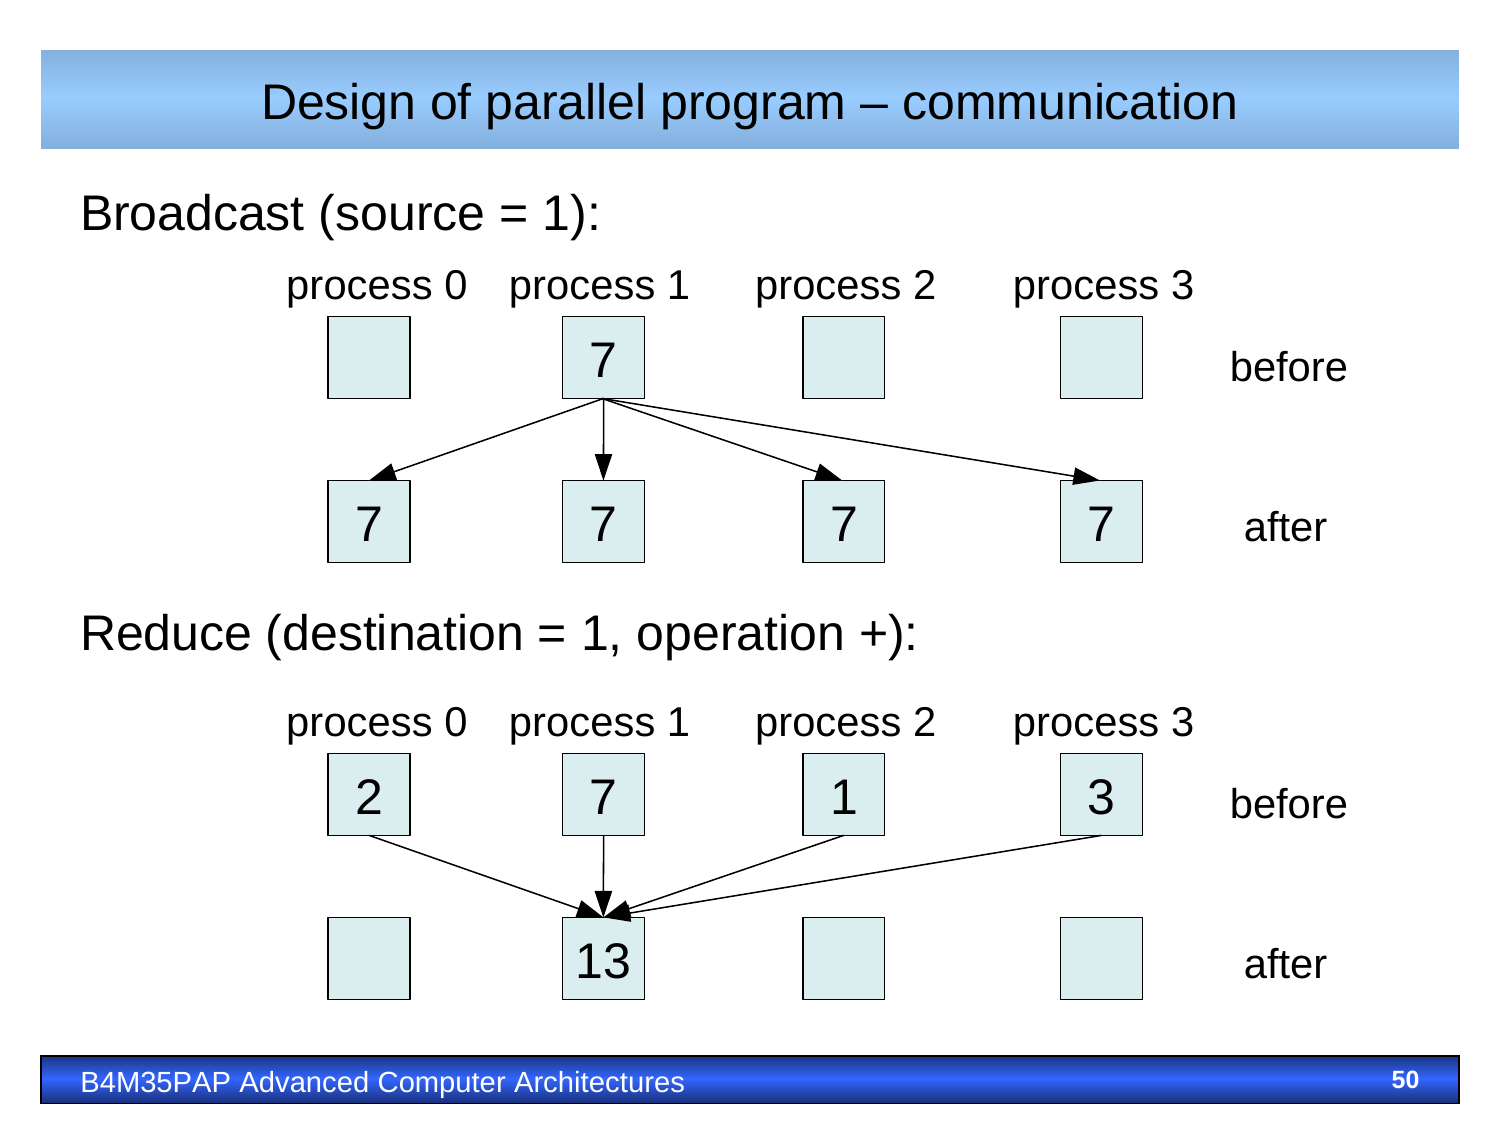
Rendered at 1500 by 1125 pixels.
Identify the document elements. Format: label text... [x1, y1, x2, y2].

text_box 1 [802, 753, 885, 836]
text_box process 0 [271, 687, 483, 753]
text_box 7 [562, 480, 645, 563]
text_box process 2 [740, 250, 952, 316]
text_box [1060, 917, 1143, 1000]
text_box [328, 316, 411, 399]
text_box 7 [802, 480, 885, 563]
text_box process 3 [998, 687, 1210, 753]
text_box process 0 [271, 250, 483, 316]
title Design of parallel program – communication [41, 50, 1459, 149]
text_box after [1229, 492, 1343, 558]
text_box 7 [328, 480, 411, 563]
text_box [369, 398, 1100, 481]
text_box after [1229, 929, 1343, 995]
text_box process 1 [494, 250, 706, 316]
list Broadcast (source = 1): Reduce (destination = 1, operation +): [64, 172, 1436, 1000]
text_box process 3 [998, 250, 1210, 316]
text_box 3 [1060, 753, 1143, 836]
text_box 7 [562, 753, 645, 836]
text_box 7 [562, 316, 645, 399]
text_box [328, 917, 411, 1000]
text_box 7 [1060, 480, 1143, 563]
text_box [369, 835, 603, 918]
text_box [802, 316, 885, 399]
text_box [802, 917, 885, 1000]
text_box [1060, 316, 1143, 399]
text_box before [1214, 769, 1363, 835]
text_box process 1 [494, 687, 706, 753]
text_box 2 [328, 753, 411, 836]
text_box before [1214, 332, 1363, 398]
text_box process 2 [740, 687, 952, 753]
text_box 13 [562, 917, 645, 1000]
